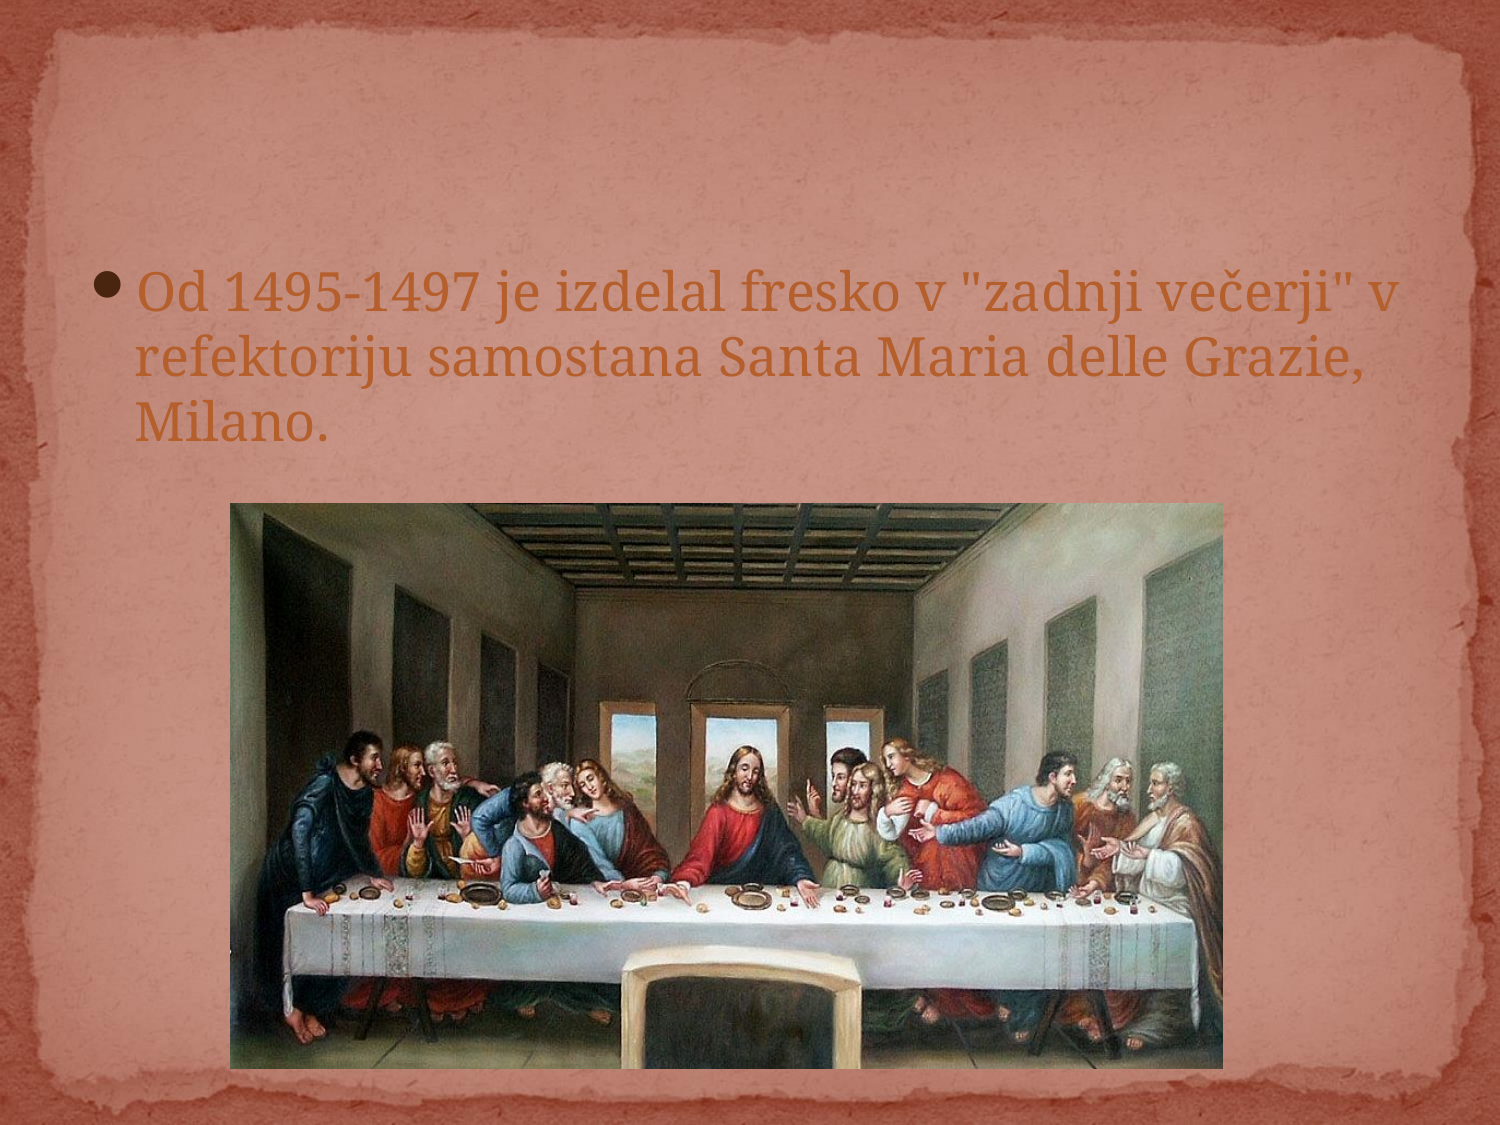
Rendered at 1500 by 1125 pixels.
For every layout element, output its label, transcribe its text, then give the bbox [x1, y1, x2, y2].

list Od 1495-1497 je izdelal fresko v "zadnji večerji" v refektoriju samostana Santa Maria delle Grazie, Milano. [75, 249, 1425, 1000]
picture [0, 0, 1500, 1125]
